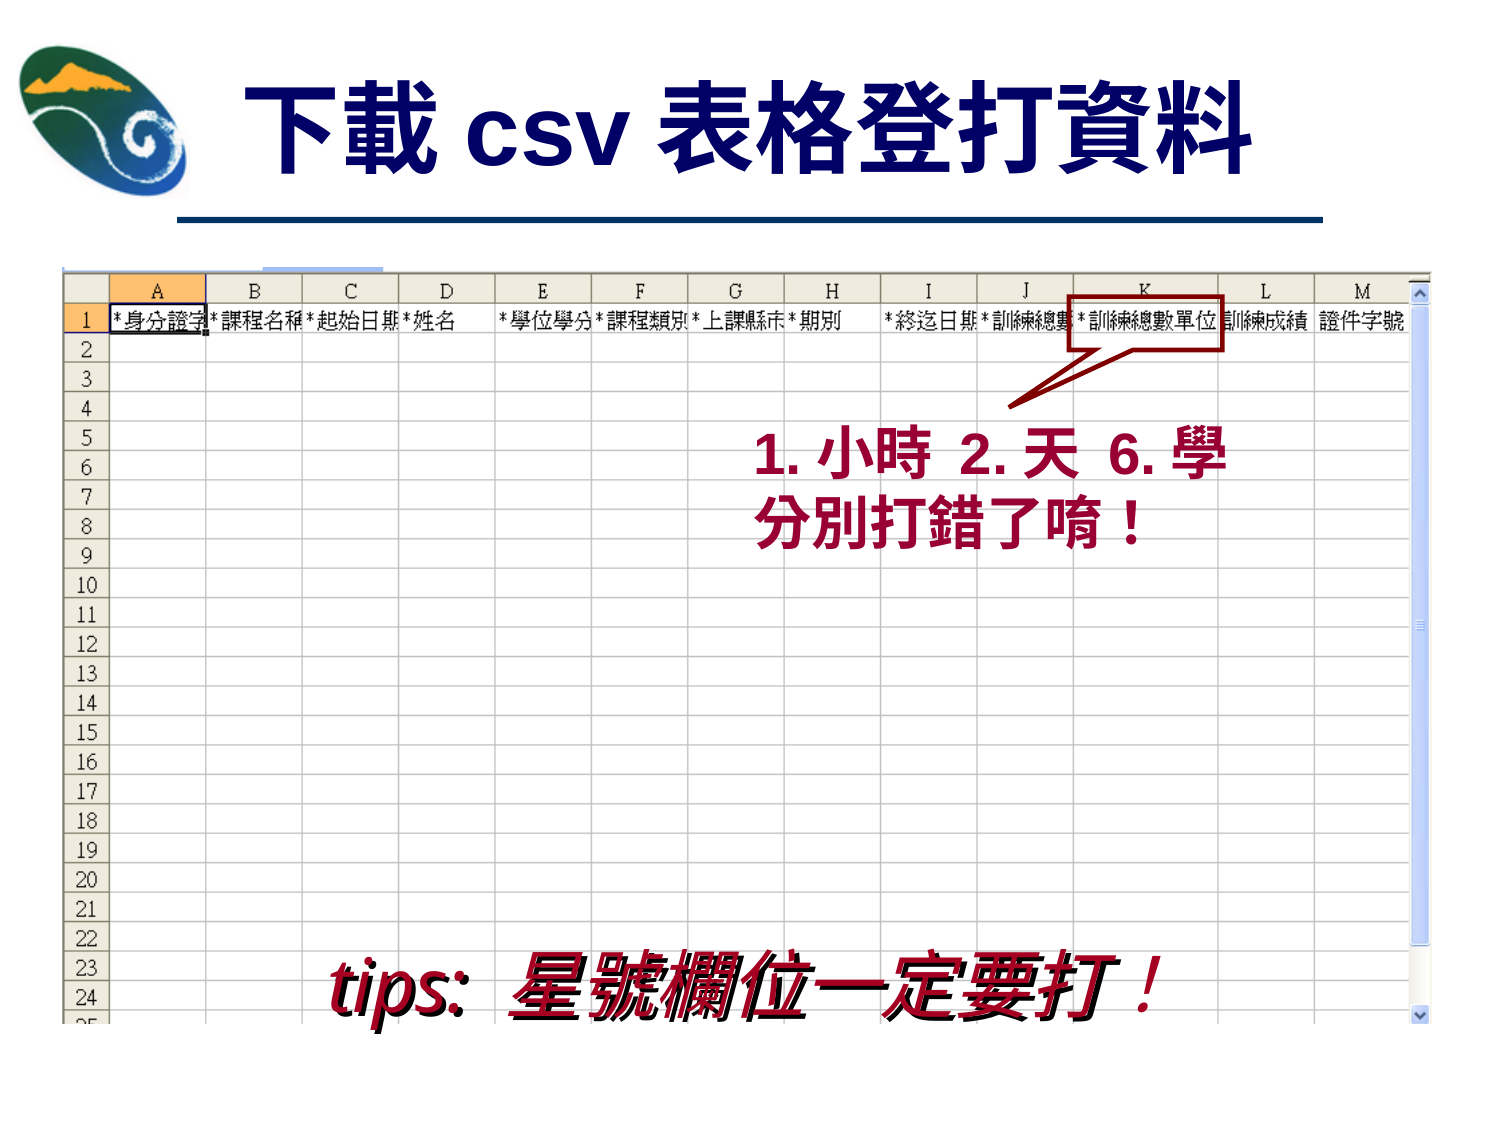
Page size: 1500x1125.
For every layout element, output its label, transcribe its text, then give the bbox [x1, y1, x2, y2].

picture [62, 267, 1433, 1024]
text_box 1.小時 2.天 6.學分別打錯了唷！ [738, 408, 1259, 565]
text_box 下載csv表格登打資料 [110, 55, 1385, 196]
picture [17, 42, 190, 199]
text_box tips: 星號欄位一定要打！ [313, 930, 1195, 1035]
